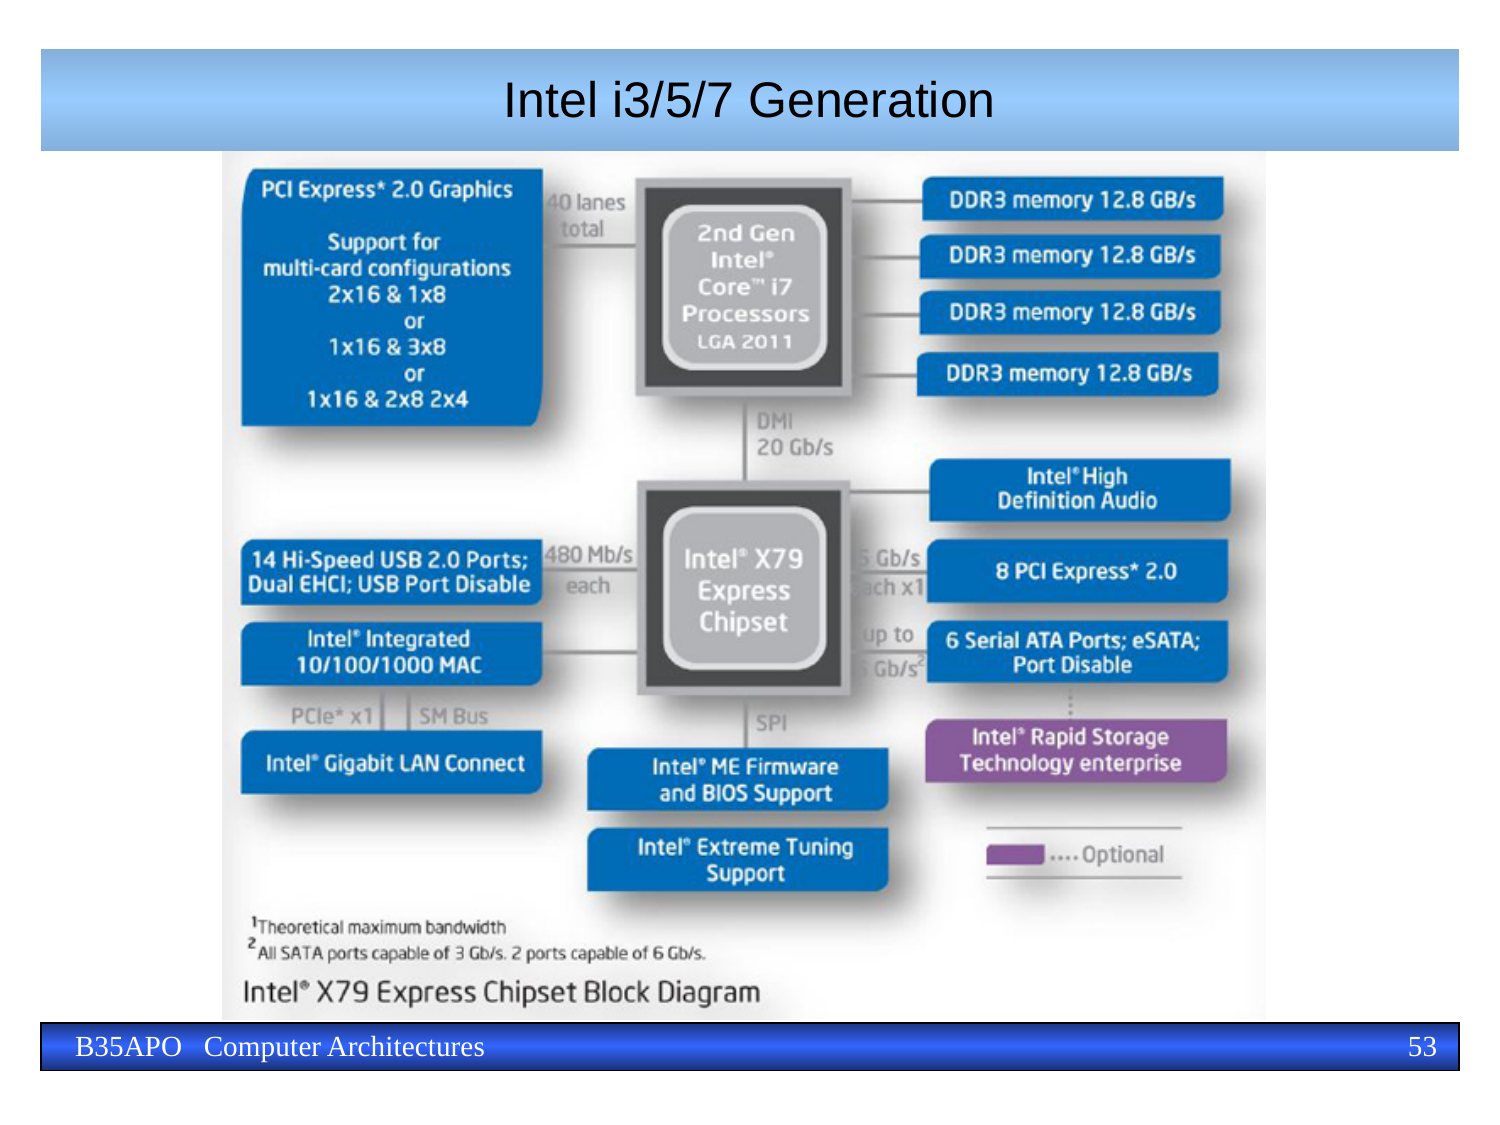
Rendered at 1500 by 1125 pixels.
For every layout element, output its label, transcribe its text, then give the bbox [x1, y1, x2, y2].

picture [222, 151, 1266, 1020]
title Intel i3/5/7 Generation [41, 49, 1459, 151]
